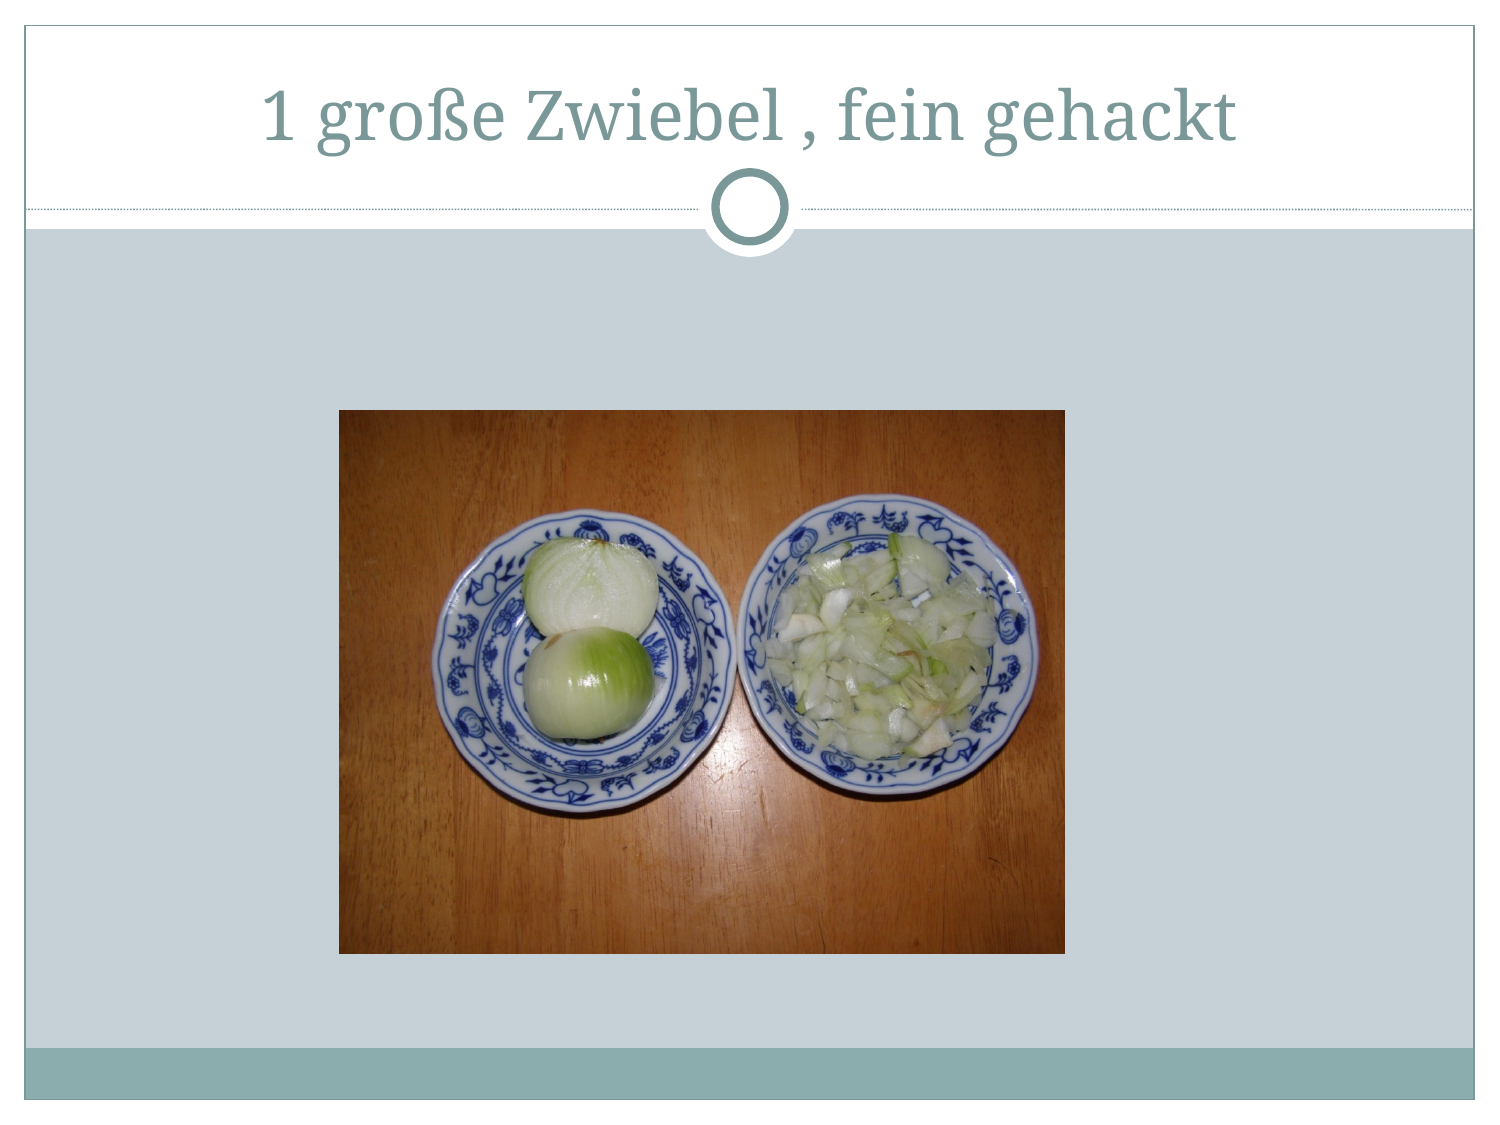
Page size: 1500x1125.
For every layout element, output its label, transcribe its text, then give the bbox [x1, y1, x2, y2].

picture [339, 410, 1065, 954]
title 1 große Zwiebel , fein gehackt [49, 37, 1450, 162]
